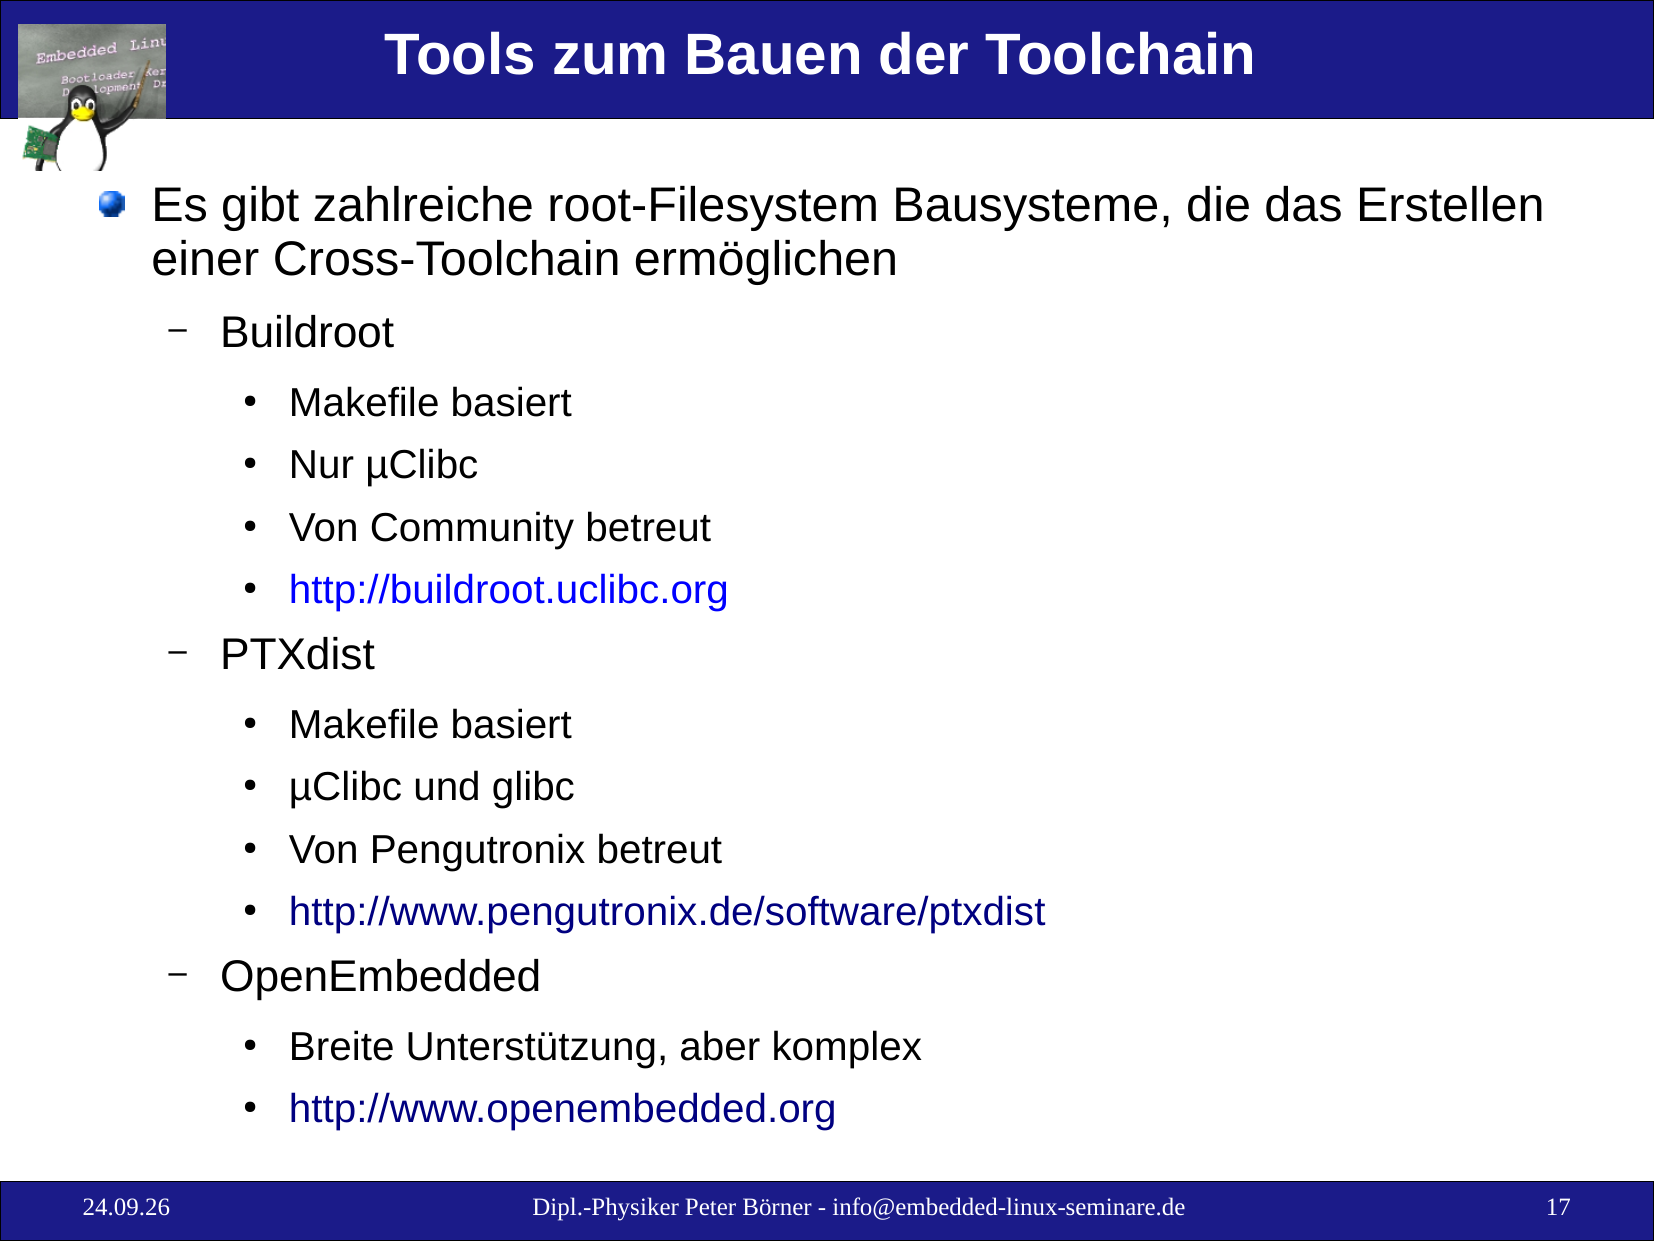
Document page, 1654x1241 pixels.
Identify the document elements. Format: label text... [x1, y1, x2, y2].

list Es gibt zahlreiche root-Filesystem Bausysteme, die das Erstellen einer Cross-Toolchain ermöglichen Buildroot Makefile basiert Nur µClibc Von Community betreut http://buildroot.uclibc.org PTXdist Makefile basiert µClibc und glibc Von Pengutronix betreut http://www.pengutronix.de/software/ptxdist OpenEmbedded Breite Unterstützung, aber komplex http://www.openembedded.org [82, 177, 1571, 1133]
title Tools zum Bauen der Toolchain [76, 21, 1565, 87]
picture [18, 24, 166, 171]
